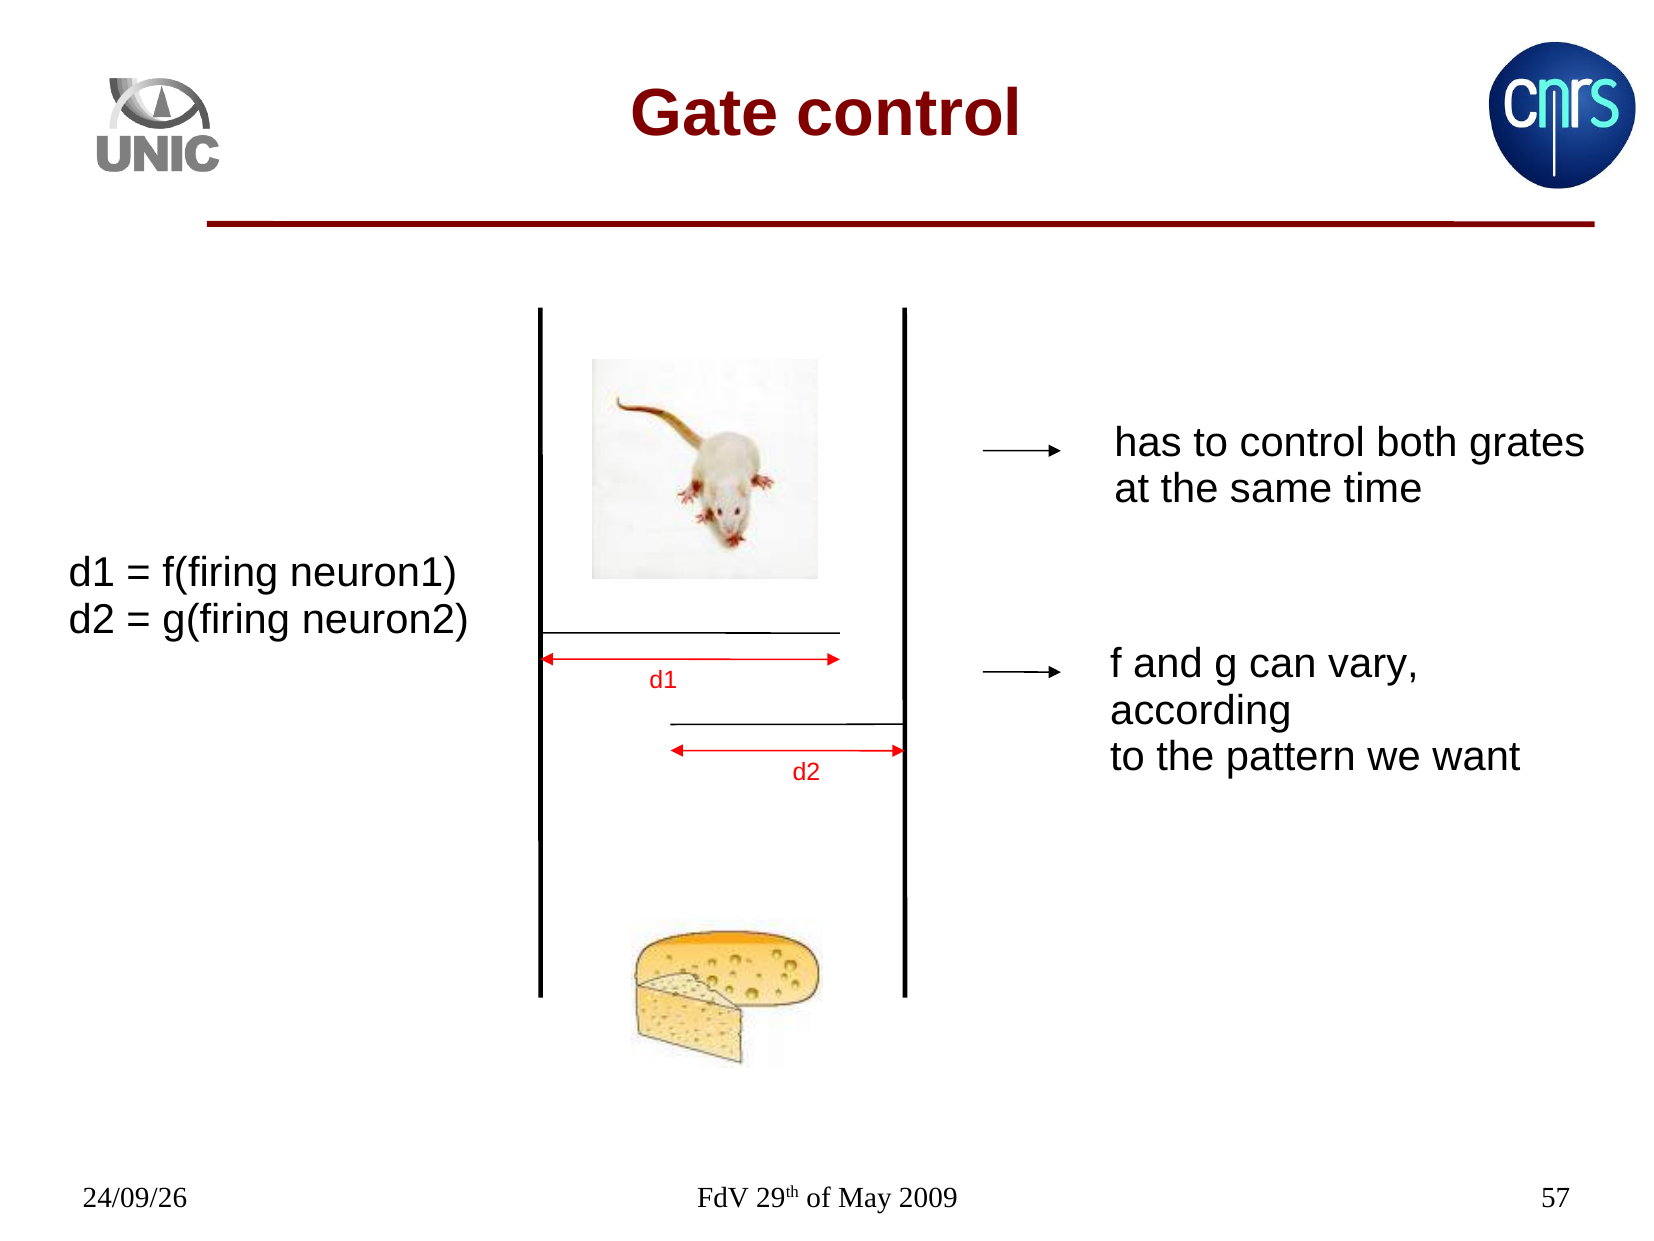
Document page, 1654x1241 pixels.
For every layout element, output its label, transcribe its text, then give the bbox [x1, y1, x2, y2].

picture [1571, 41, 1636, 189]
picture [631, 919, 823, 1068]
text_box FdV 29th of May 2009 [565, 1180, 1090, 1215]
text_box 13/02/12 [82, 1180, 468, 1215]
text_box d1 [634, 659, 693, 703]
text_box f and g can vary, according to the pattern we want [1095, 633, 1627, 788]
picture [592, 359, 818, 579]
title Gate control [82, 29, 1571, 200]
text_box d1 = f(firing neuron1)‏ d2 = g(firing neuron2)‏ [53, 541, 485, 651]
text_box <numéro> [1185, 1180, 1571, 1215]
text_box has to control both grates at the same time [1099, 411, 1613, 521]
text_box d2 [777, 750, 836, 794]
